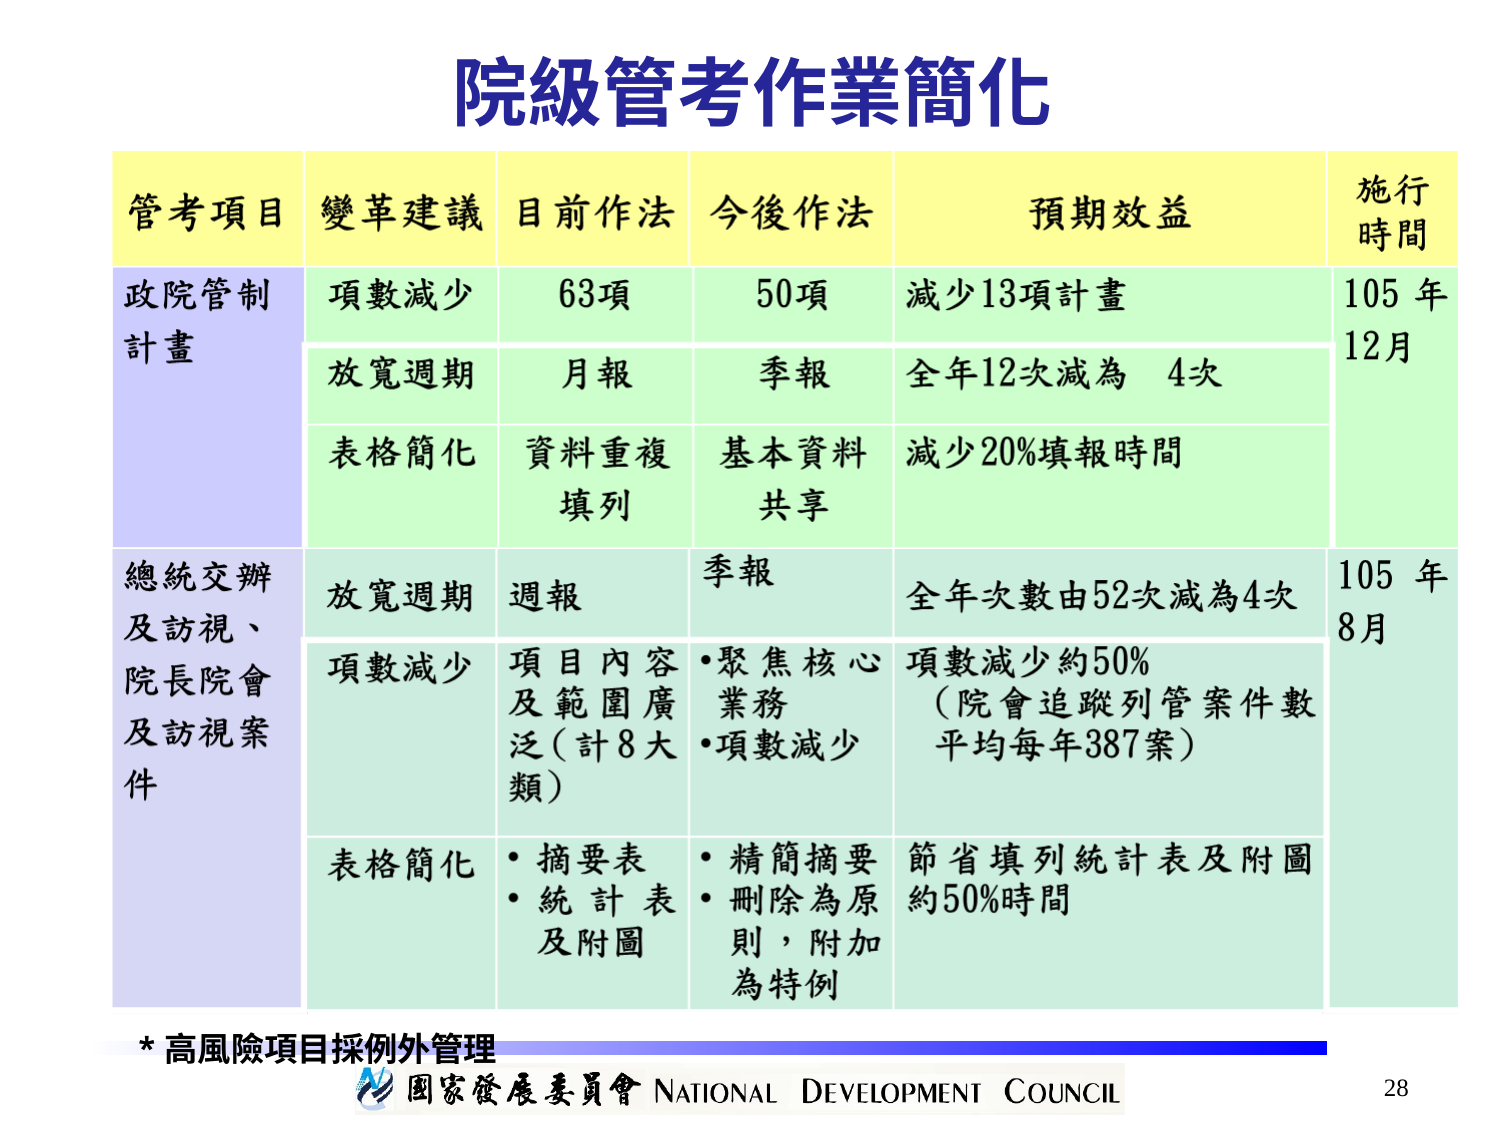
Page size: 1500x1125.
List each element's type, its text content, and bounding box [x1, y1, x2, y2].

title 院級管考作業簡化 [77, 38, 1428, 157]
text_box *高風險項目採例外管理 [121, 1028, 1374, 1077]
picture [111, 149, 1459, 1028]
text_box [1368, 1063, 1485, 1100]
